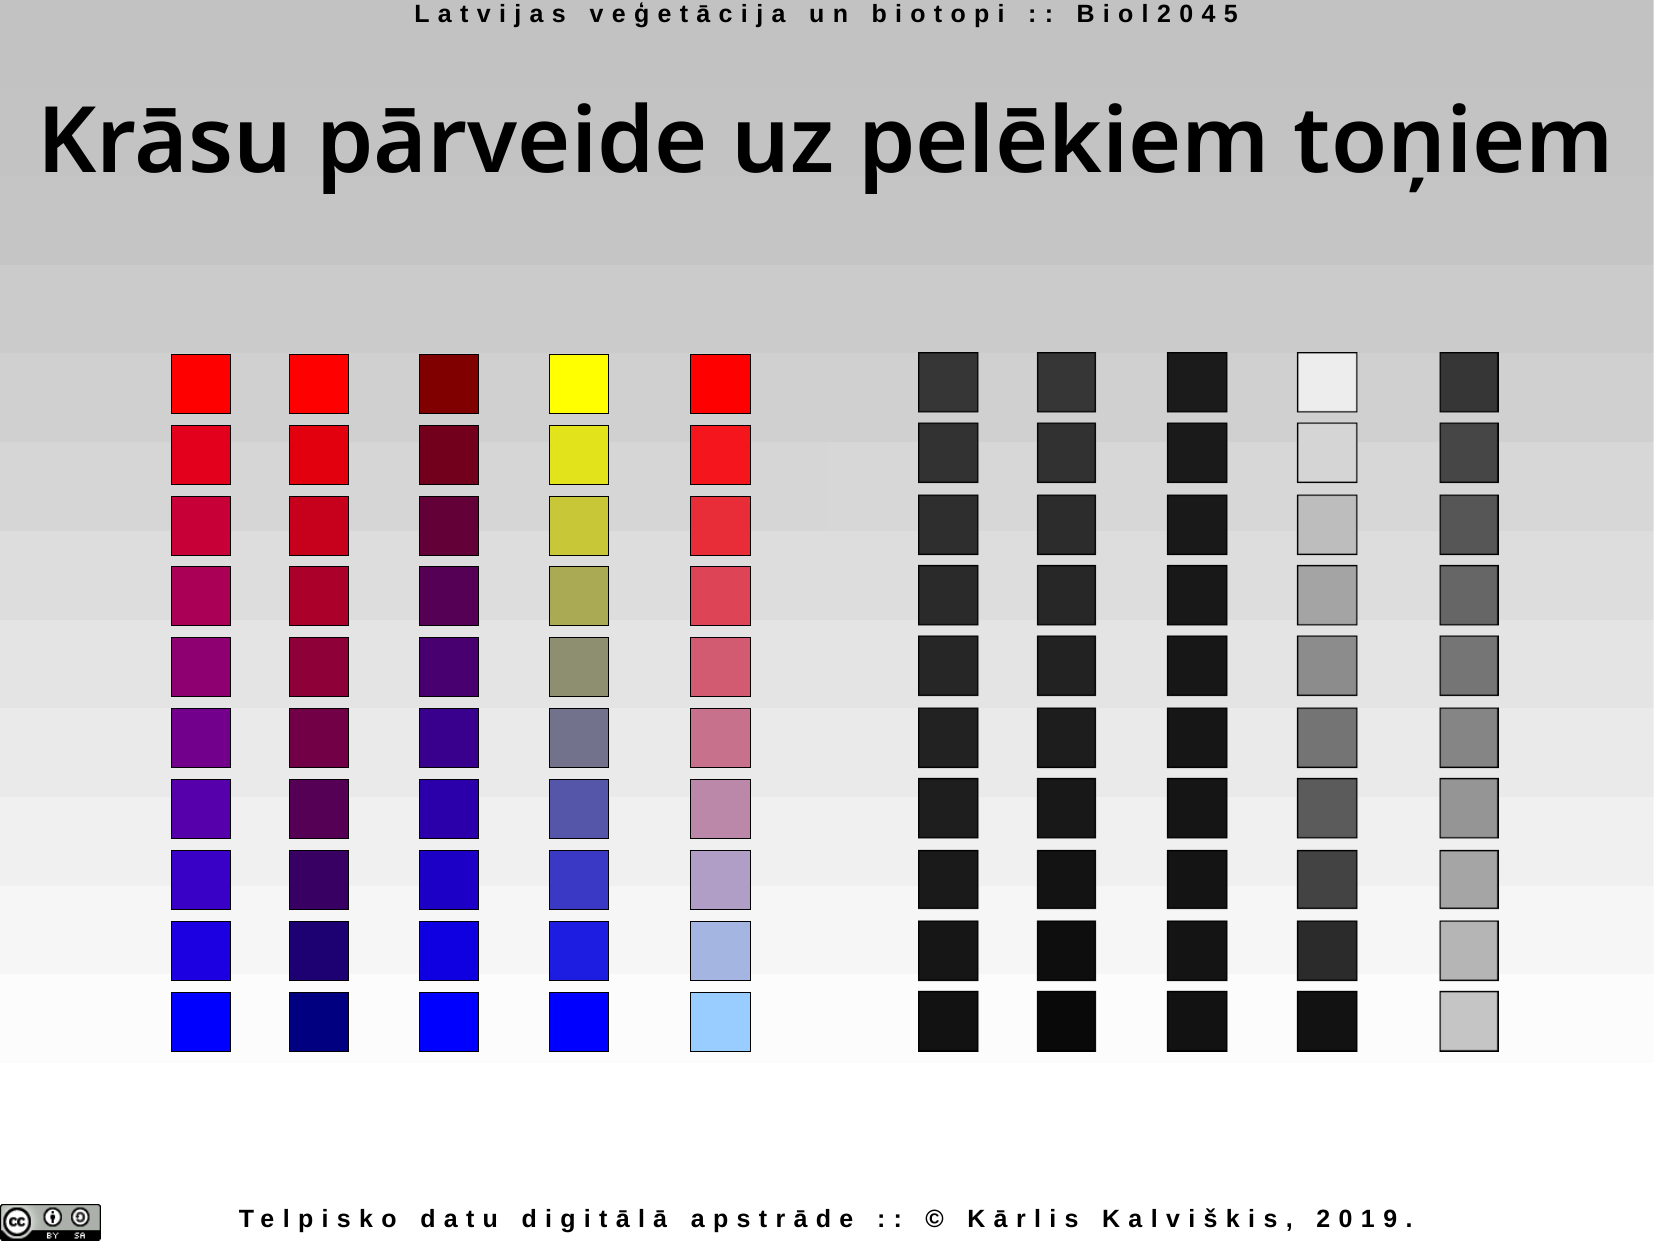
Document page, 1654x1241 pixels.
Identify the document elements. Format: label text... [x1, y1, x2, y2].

text_box [549, 921, 609, 981]
text_box [289, 566, 349, 626]
text_box [171, 992, 231, 1052]
text_box [171, 850, 231, 910]
text_box [289, 708, 349, 768]
text_box [690, 708, 751, 768]
text_box [289, 496, 349, 556]
text_box [690, 425, 751, 485]
text_box [549, 779, 609, 839]
text_box [419, 708, 479, 768]
text_box [171, 637, 231, 697]
text_box [690, 354, 751, 414]
text_box [289, 992, 349, 1052]
text_box [549, 496, 609, 556]
text_box [549, 354, 609, 414]
text_box [419, 992, 479, 1052]
text_box [419, 496, 479, 556]
title Krāsu pārveide uz pelēkiem toņiem [29, 49, 1625, 296]
text_box [690, 637, 751, 697]
text_box [289, 921, 349, 981]
text_box [171, 708, 231, 768]
text_box [419, 354, 479, 414]
text_box [171, 566, 231, 626]
text_box [419, 850, 479, 910]
text_box [549, 708, 609, 768]
text_box [171, 496, 231, 556]
text_box [289, 425, 349, 485]
text_box [171, 354, 231, 414]
text_box [690, 921, 751, 981]
text_box [549, 850, 609, 910]
text_box [289, 850, 349, 910]
text_box [549, 566, 609, 626]
text_box [549, 637, 609, 697]
text_box [419, 779, 479, 839]
text_box [171, 779, 231, 839]
text_box [690, 566, 751, 626]
text_box [690, 992, 751, 1052]
text_box [690, 779, 751, 839]
text_box [171, 425, 231, 485]
text_box [289, 354, 349, 414]
text_box [549, 992, 609, 1052]
text_box [549, 425, 609, 485]
text_box [289, 637, 349, 697]
text_box [690, 496, 751, 556]
text_box [419, 637, 479, 697]
text_box [690, 850, 751, 910]
text_box [419, 566, 479, 626]
text_box [289, 779, 349, 839]
text_box [171, 921, 231, 981]
text_box [419, 921, 479, 981]
picture [0, 0, 1654, 1241]
text_box [419, 425, 479, 485]
